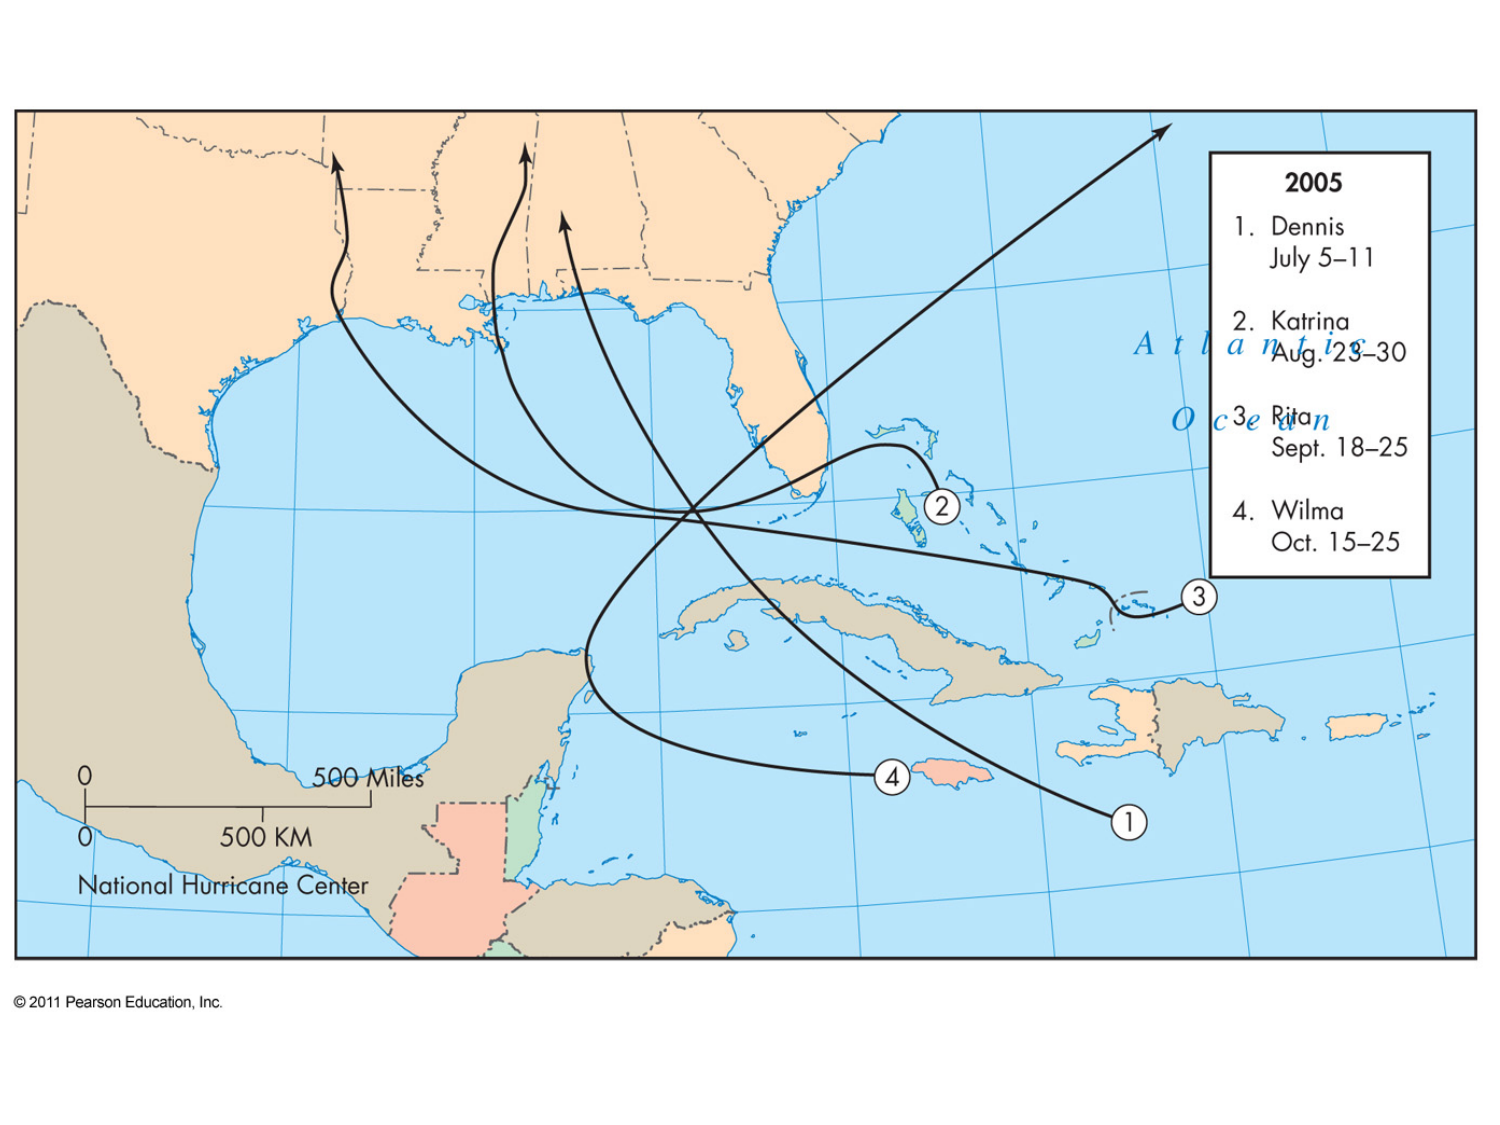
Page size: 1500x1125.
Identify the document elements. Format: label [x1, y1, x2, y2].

picture [0, 89, 1500, 1043]
